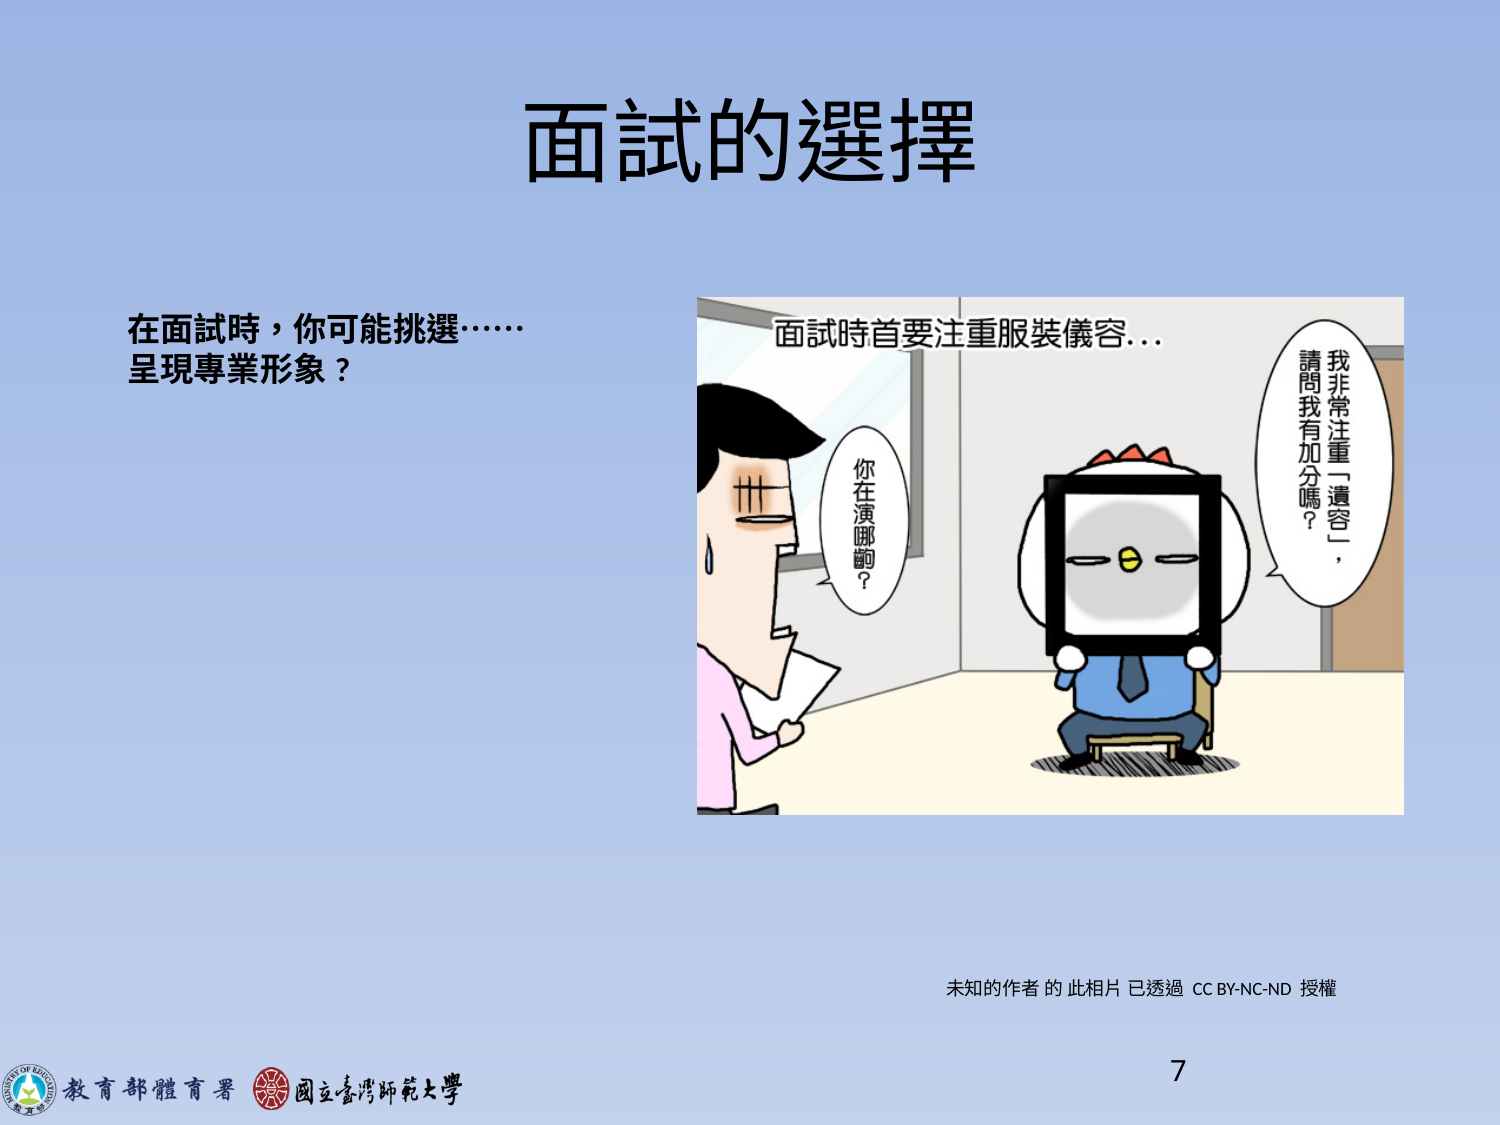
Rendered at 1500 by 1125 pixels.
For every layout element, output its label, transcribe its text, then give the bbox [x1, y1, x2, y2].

text_box 未知的作者 的 此相片 已透過 CC BY-NC-ND 授權 [931, 968, 1500, 1007]
title 面試的選擇 [75, 45, 1426, 233]
text_box [1155, 1024, 1468, 1100]
text_box 在面試時，你可能挑選…… 呈現專業形象? [112, 300, 561, 475]
picture [697, 297, 1404, 815]
